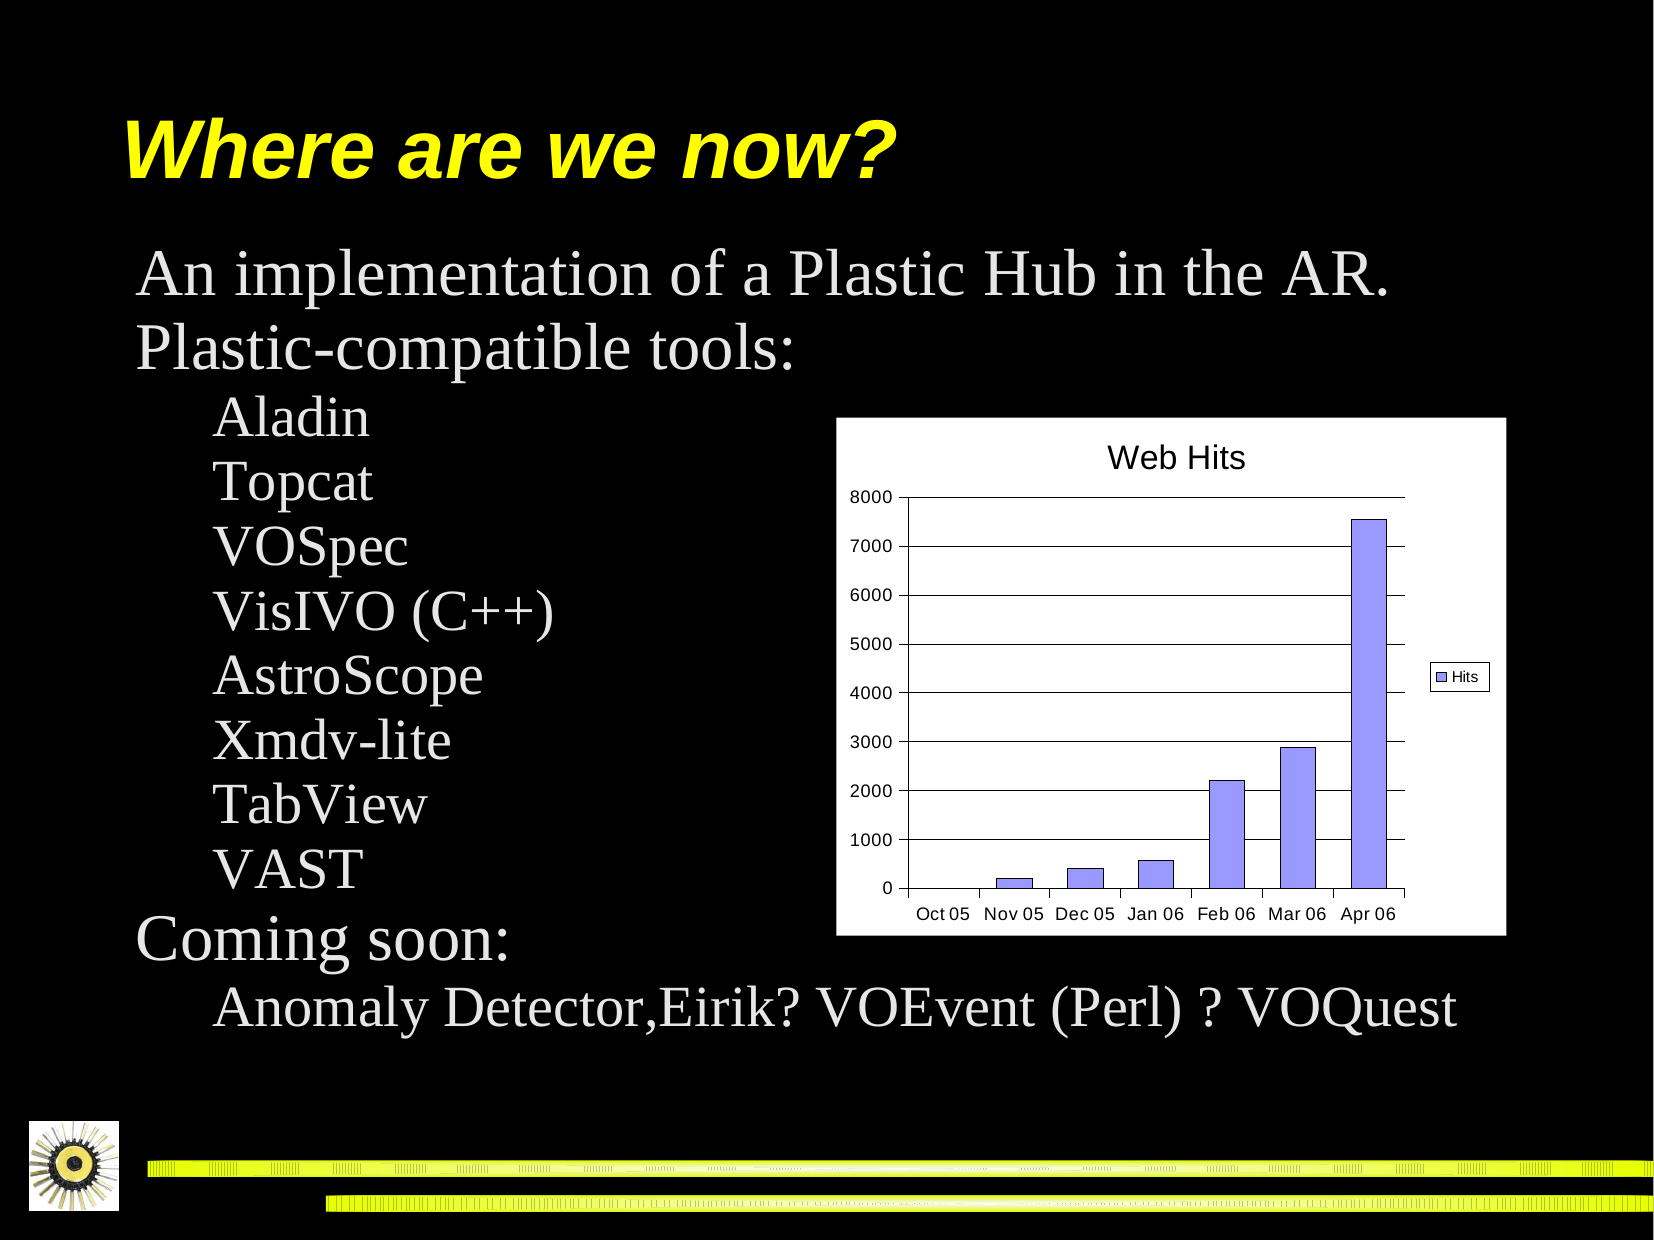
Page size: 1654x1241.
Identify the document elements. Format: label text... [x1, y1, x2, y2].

chart [836, 417, 1507, 936]
picture [29, 1121, 119, 1211]
list An implementation of a Plastic Hub in the AR. Plastic-compatible tools: Aladin Topcat VOSpec VisIVO (C++) AstroScope Xmdv-lite TabView VAST Coming soon: Anomaly Detector,Eirik? VOEvent (Perl) ? VOQuest [118, 236, 1558, 1048]
title Where are we now? [121, 46, 1534, 236]
